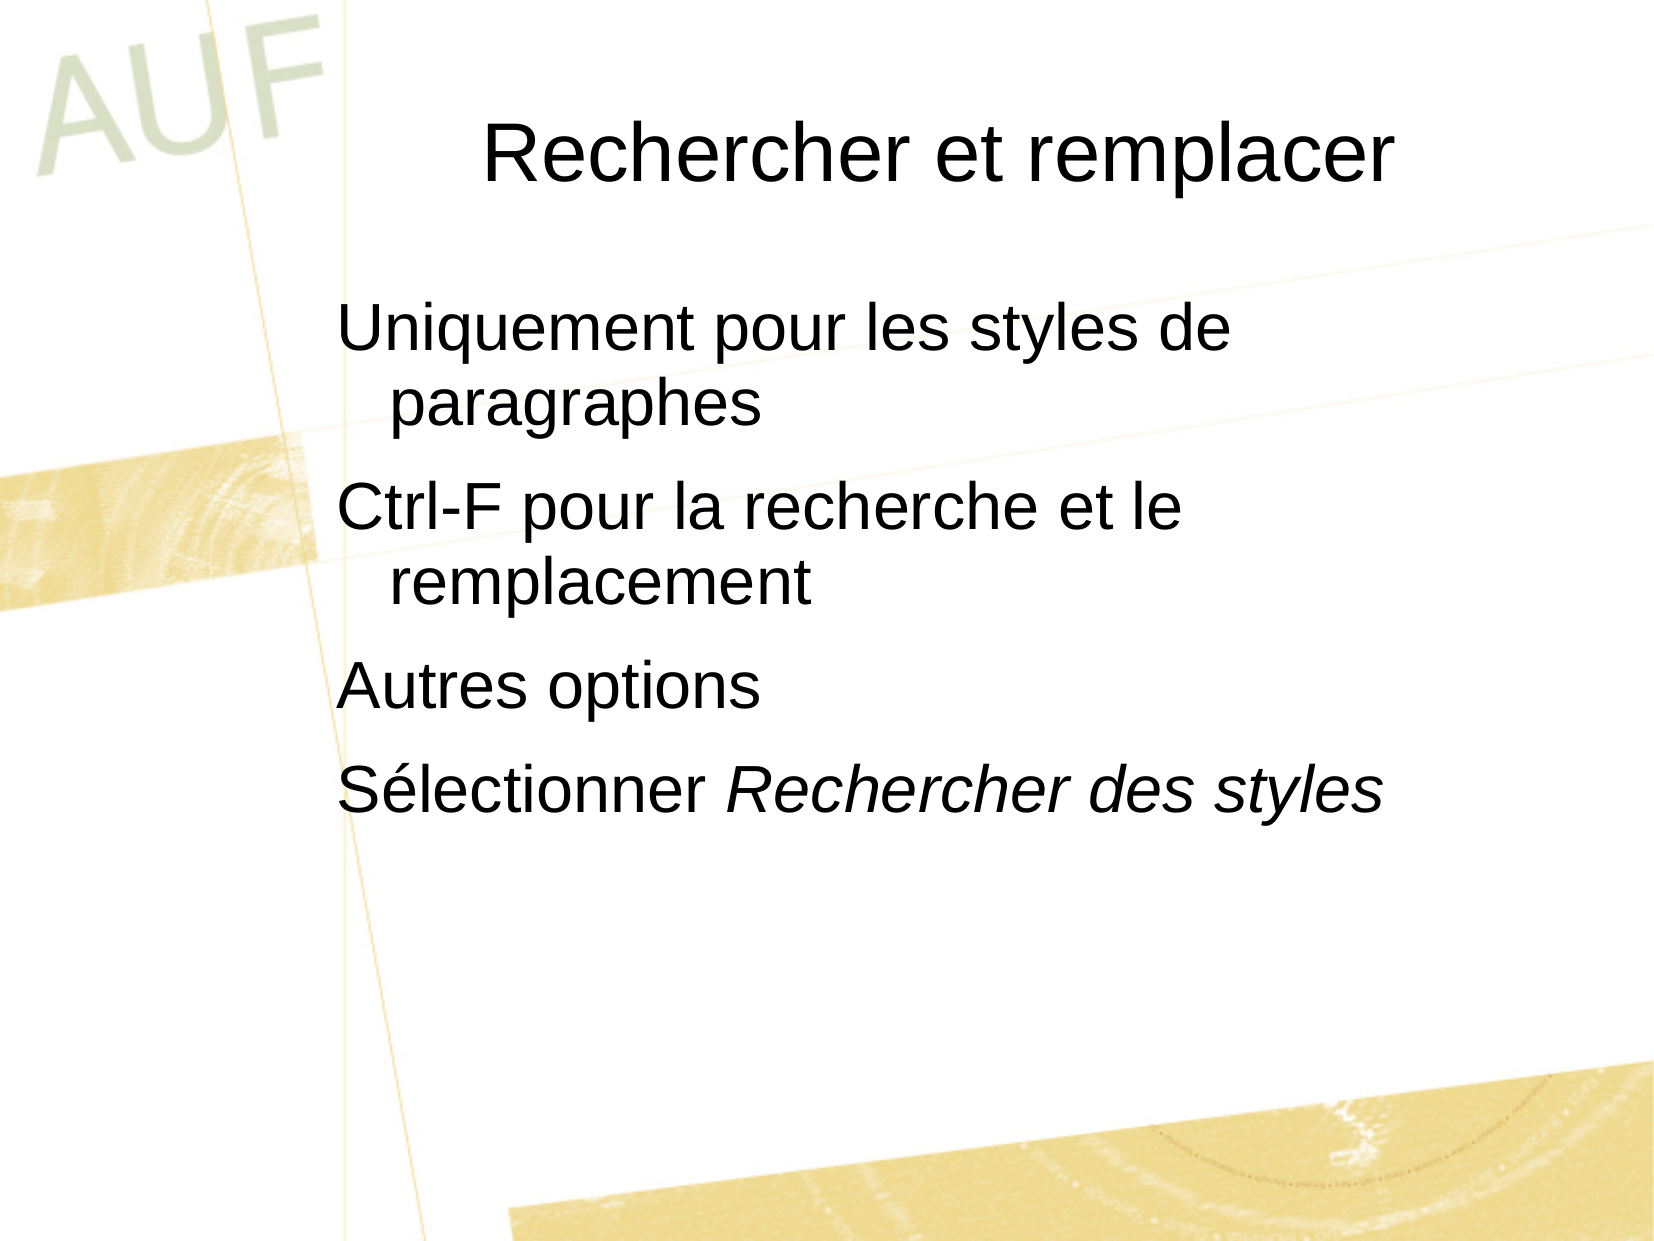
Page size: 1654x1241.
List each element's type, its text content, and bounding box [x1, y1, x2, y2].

list Uniquement pour les styles de paragraphes Ctrl-F pour la recherche et le remplacement Autres options Sélectionner Rechercher des styles [82, 290, 1571, 1094]
title Rechercher et remplacer [82, 56, 1571, 250]
picture [0, 0, 1654, 1241]
